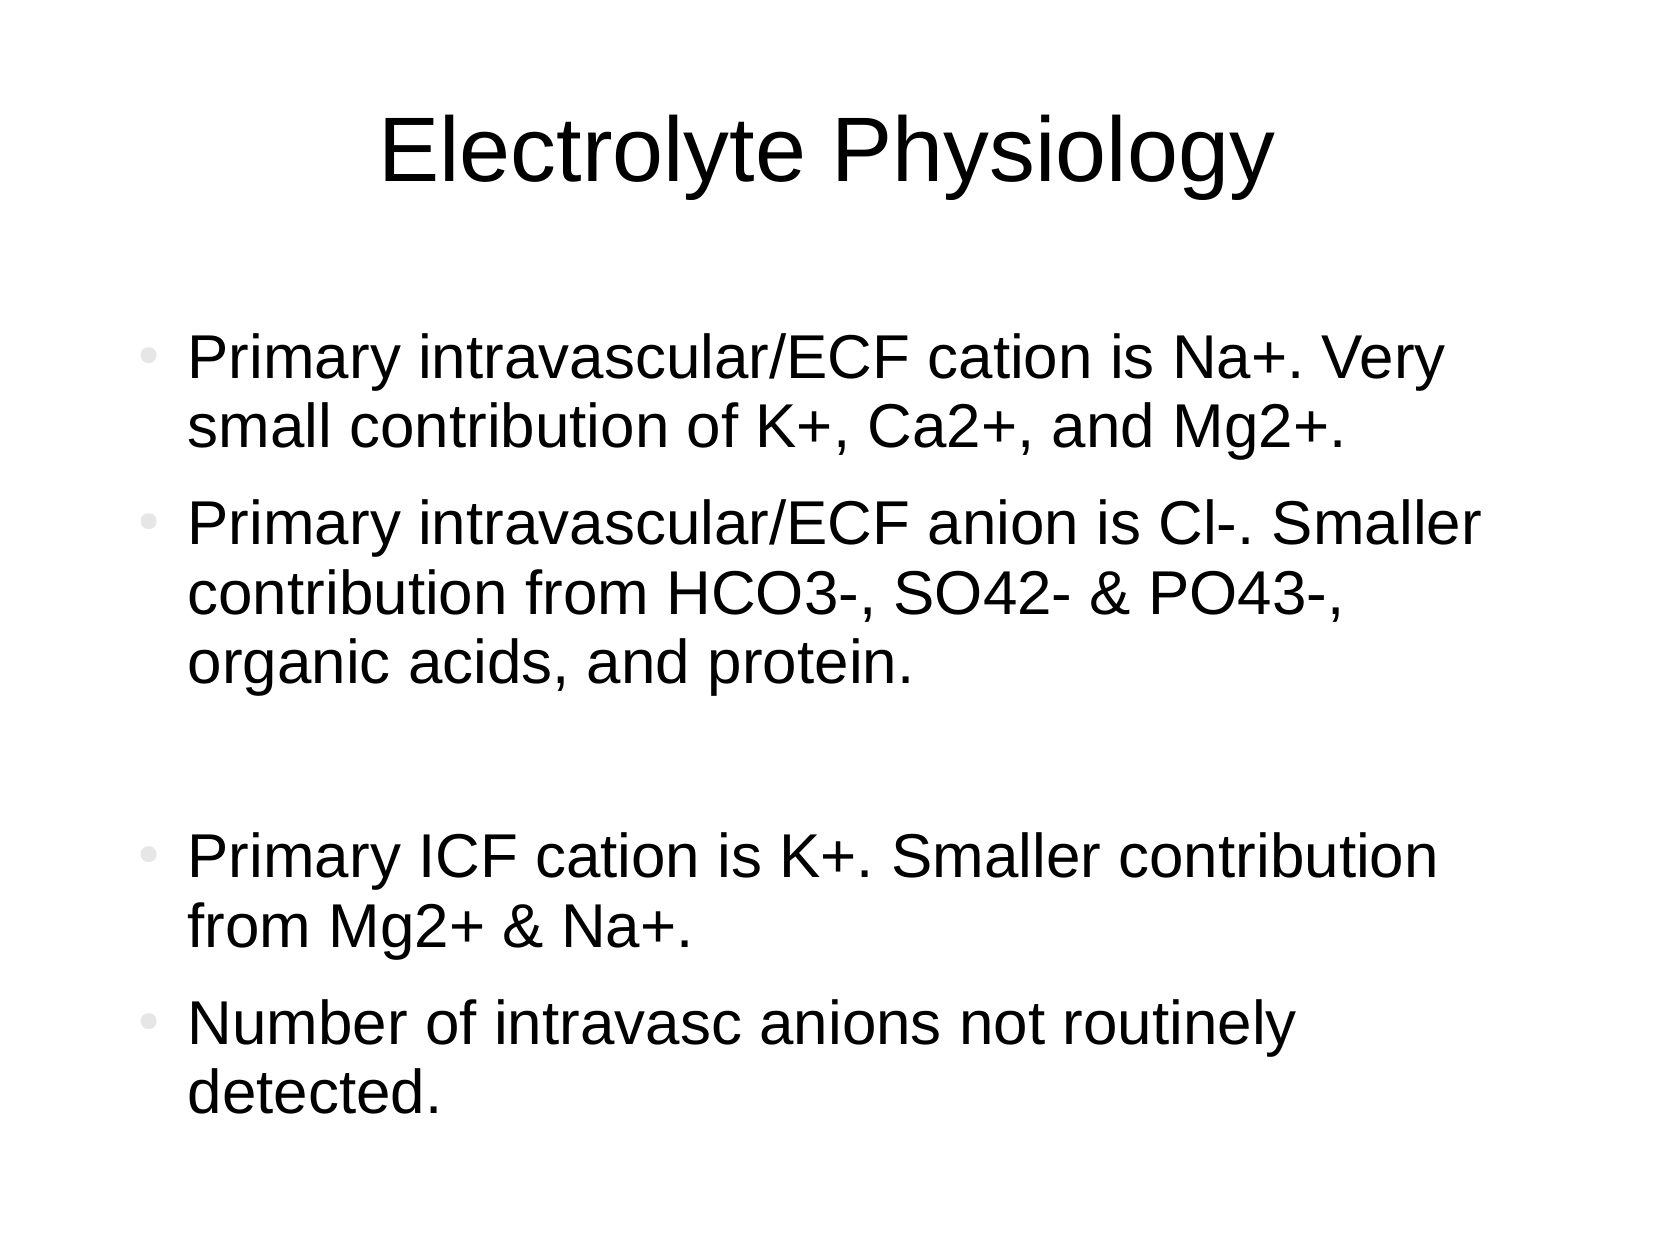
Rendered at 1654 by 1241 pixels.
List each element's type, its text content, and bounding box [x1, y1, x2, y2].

list Primary intravascular/ECF cation is Na+. Very small contribution of K+, Ca2+, and Mg2+. Primary intravascular/ECF anion is Cl-. Smaller contribution from HCO3-, SO42- & PO43-, organic acids, and protein. Primary ICF cation is K+. Smaller contribution from Mg2+ & Na+. Number of intravasc anions not routinely detected. [121, 322, 1561, 1132]
title Electrolyte Physiology [121, 46, 1534, 254]
